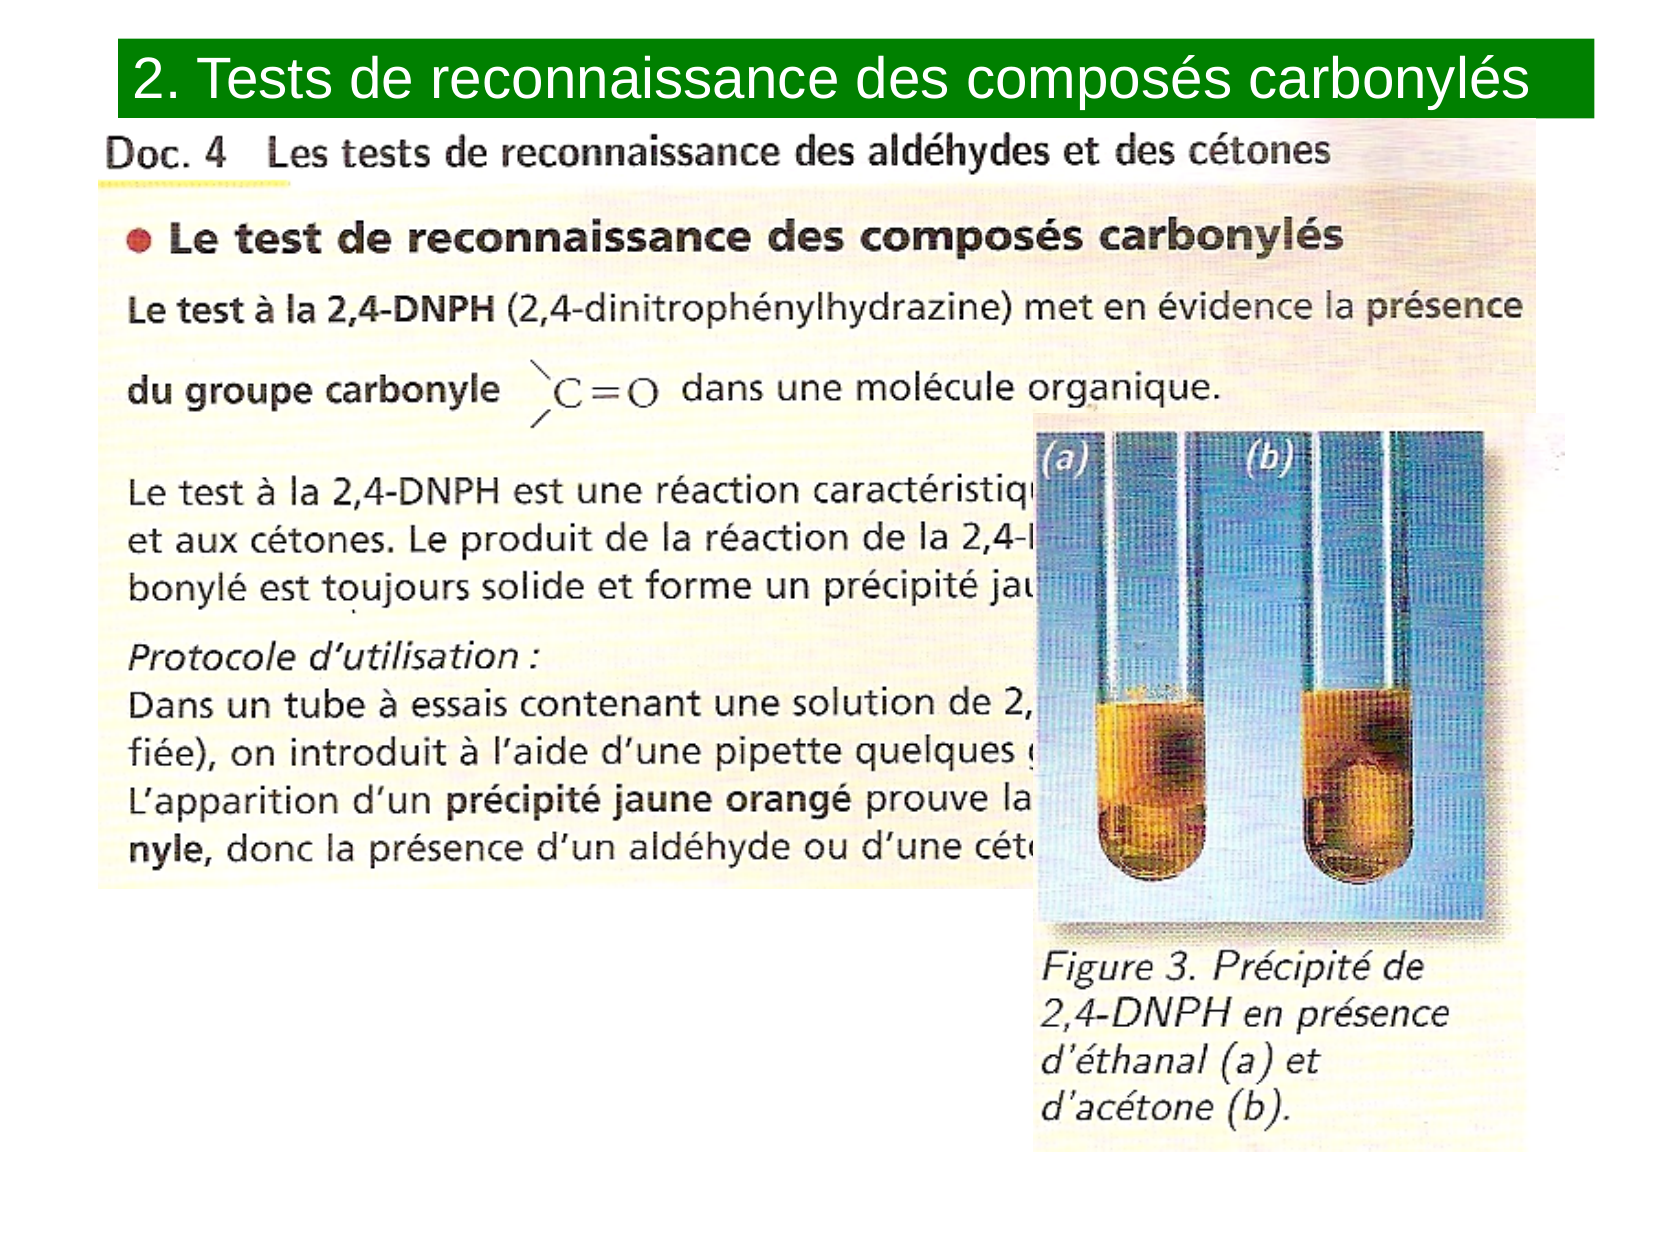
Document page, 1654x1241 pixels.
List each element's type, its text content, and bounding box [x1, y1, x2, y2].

text_box 2. Tests de reconnaissance des composés carbonylés [118, 38, 1595, 119]
picture [98, 118, 1565, 1152]
